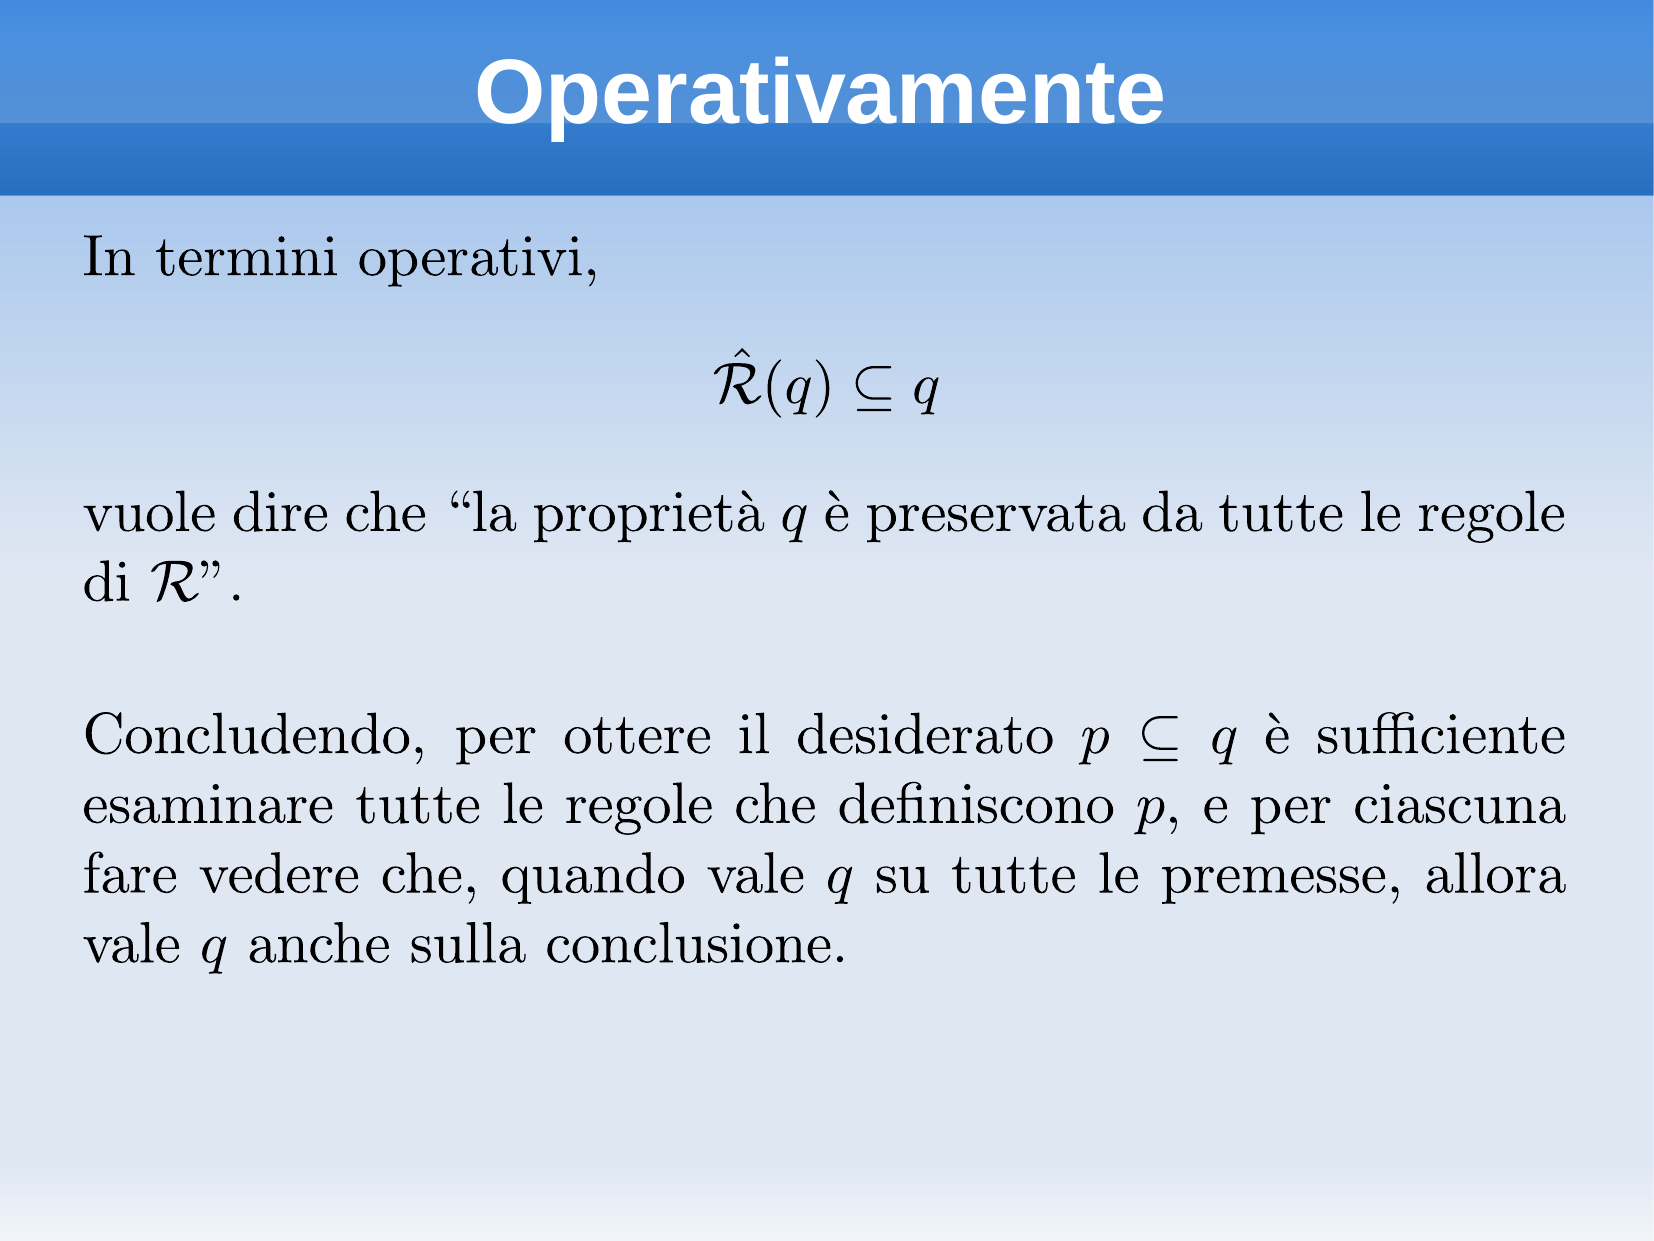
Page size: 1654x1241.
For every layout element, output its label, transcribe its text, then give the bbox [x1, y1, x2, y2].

list [82, 290, 1571, 1109]
title Operativamente [76, 0, 1565, 188]
picture [0, 0, 1654, 1241]
text_box [82, 235, 1567, 974]
